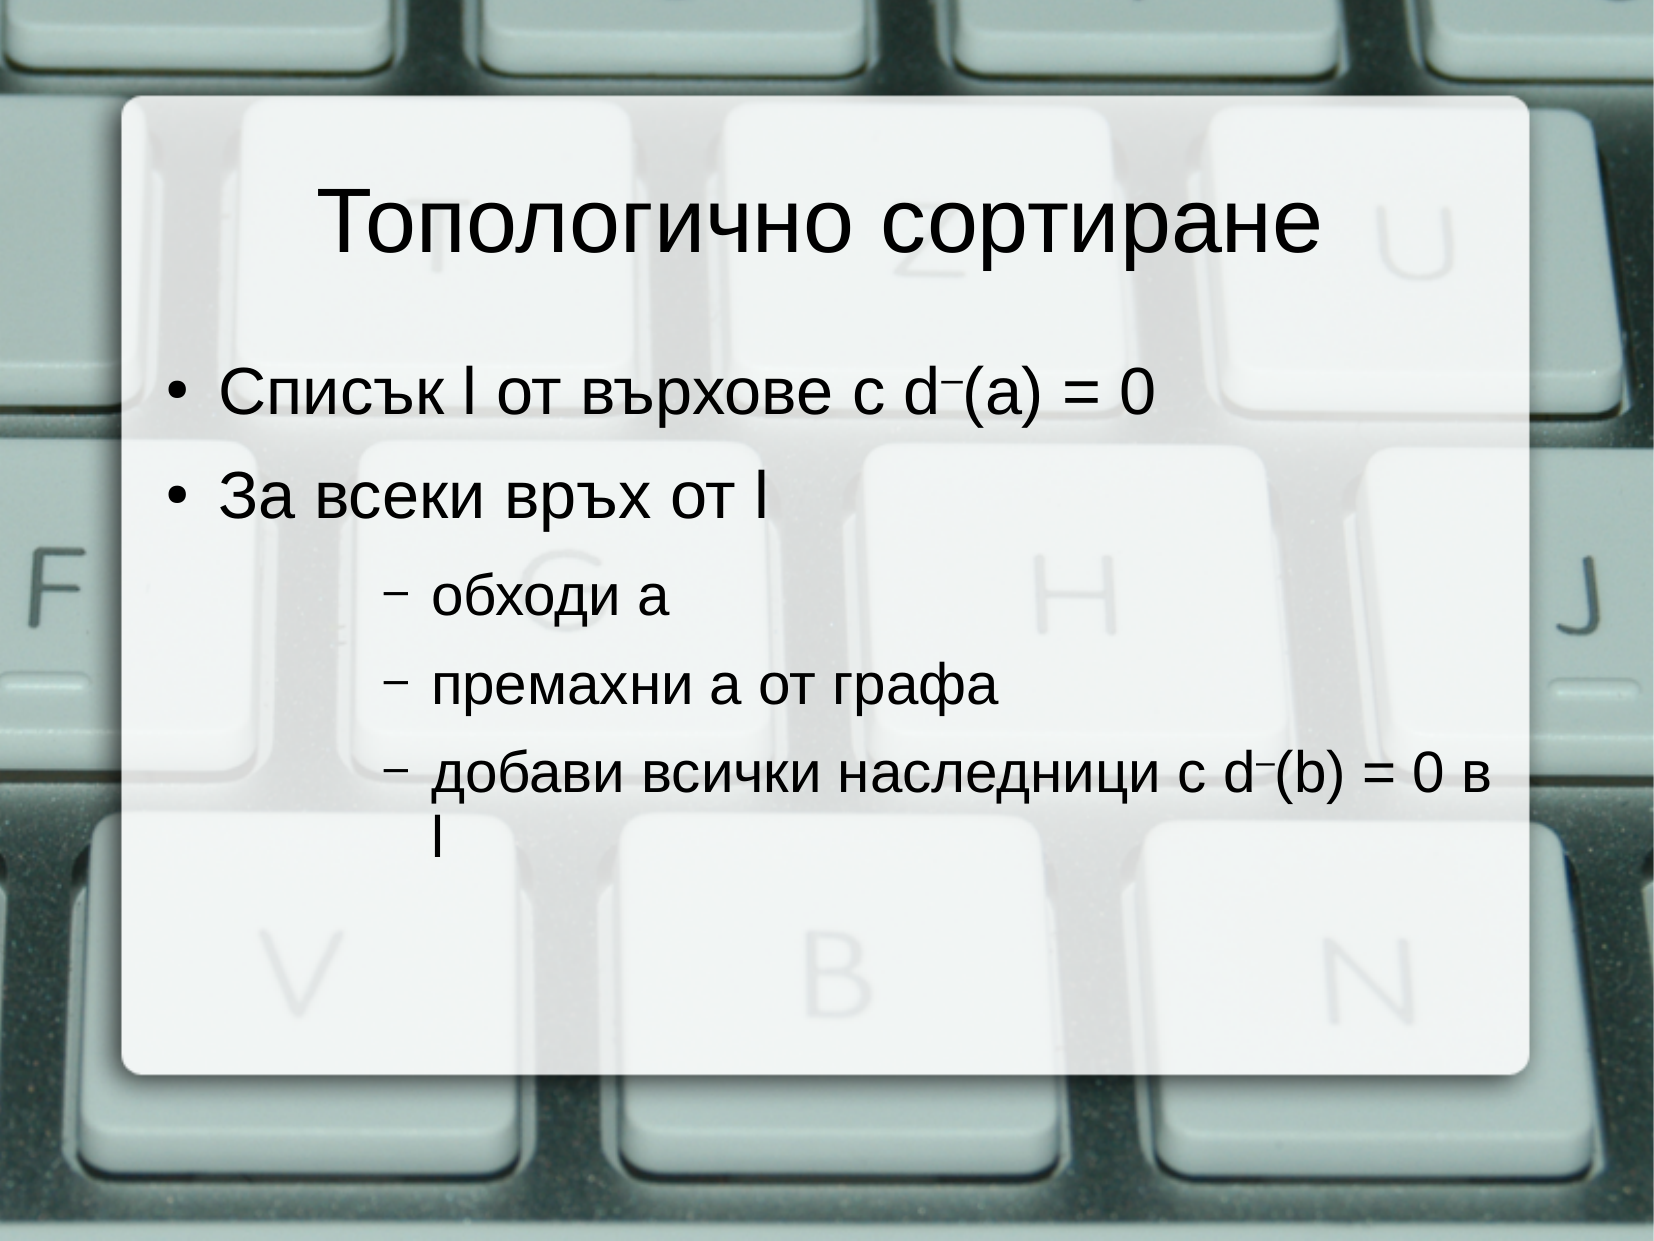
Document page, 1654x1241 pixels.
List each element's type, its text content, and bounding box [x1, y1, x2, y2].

picture [0, 0, 1654, 1241]
title Топологично сортиране [135, 117, 1506, 325]
list Списък l от върхове с d–(a) = 0 За всеки връх от l обходи a премахни a от графа добави всички наследници с d–(b) = 0 в l [147, 354, 1506, 1074]
